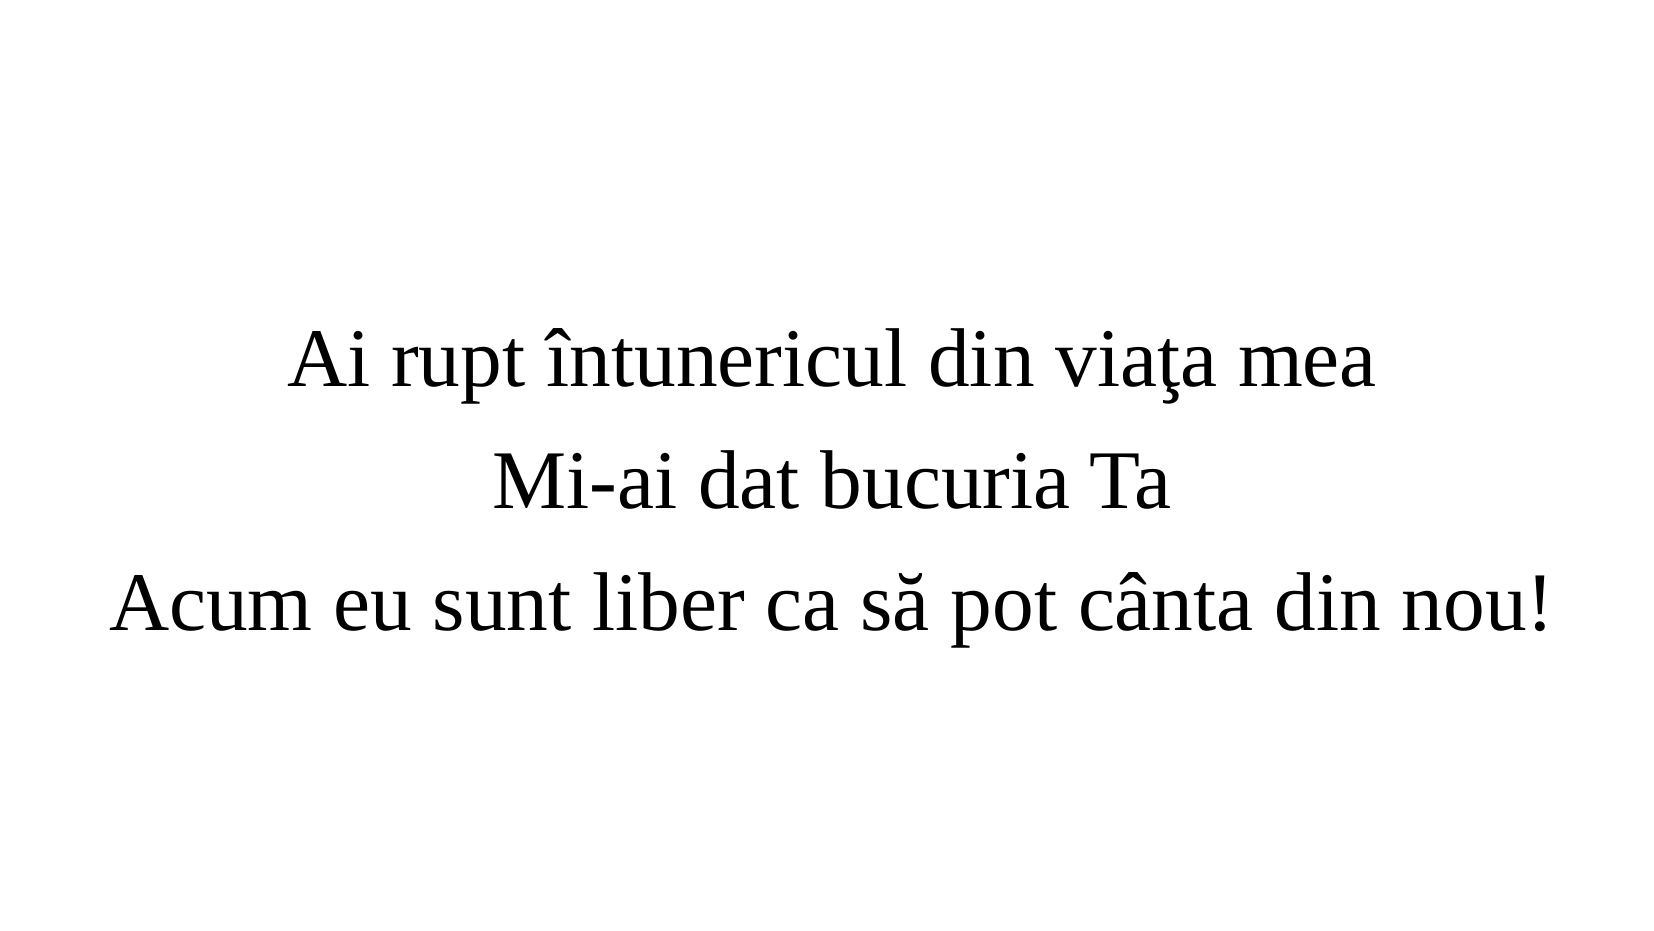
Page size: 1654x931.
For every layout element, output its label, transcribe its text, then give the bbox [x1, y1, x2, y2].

subtitle Ai rupt întunericul din viaţa mea Mi-ai dat bucuria Ta Acum eu sunt liber ca să pot cânta din nou! [94, 300, 1571, 650]
